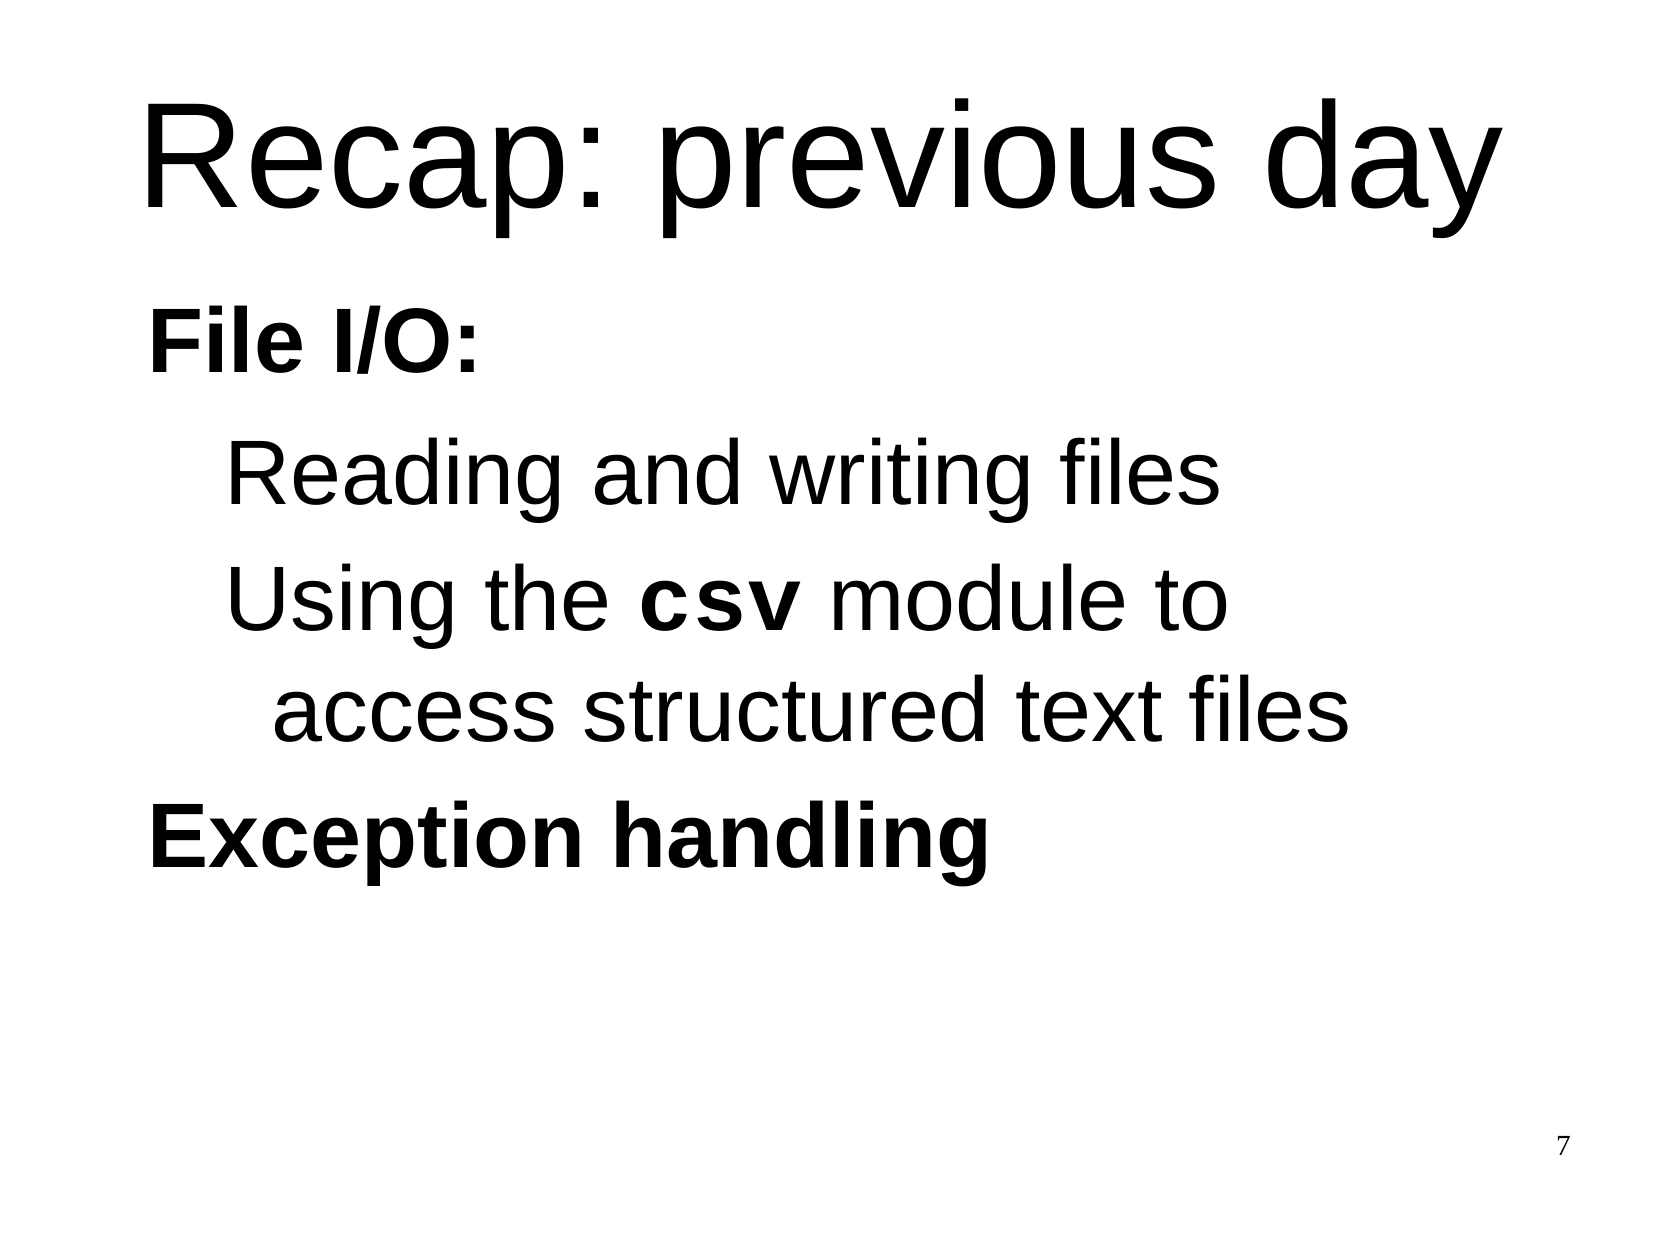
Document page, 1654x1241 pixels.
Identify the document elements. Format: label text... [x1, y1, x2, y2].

list File I/O: Reading and writing files Using the csv module to access structured text files Exception handling [129, 289, 1524, 1094]
title Recap: previous day [76, 59, 1565, 252]
